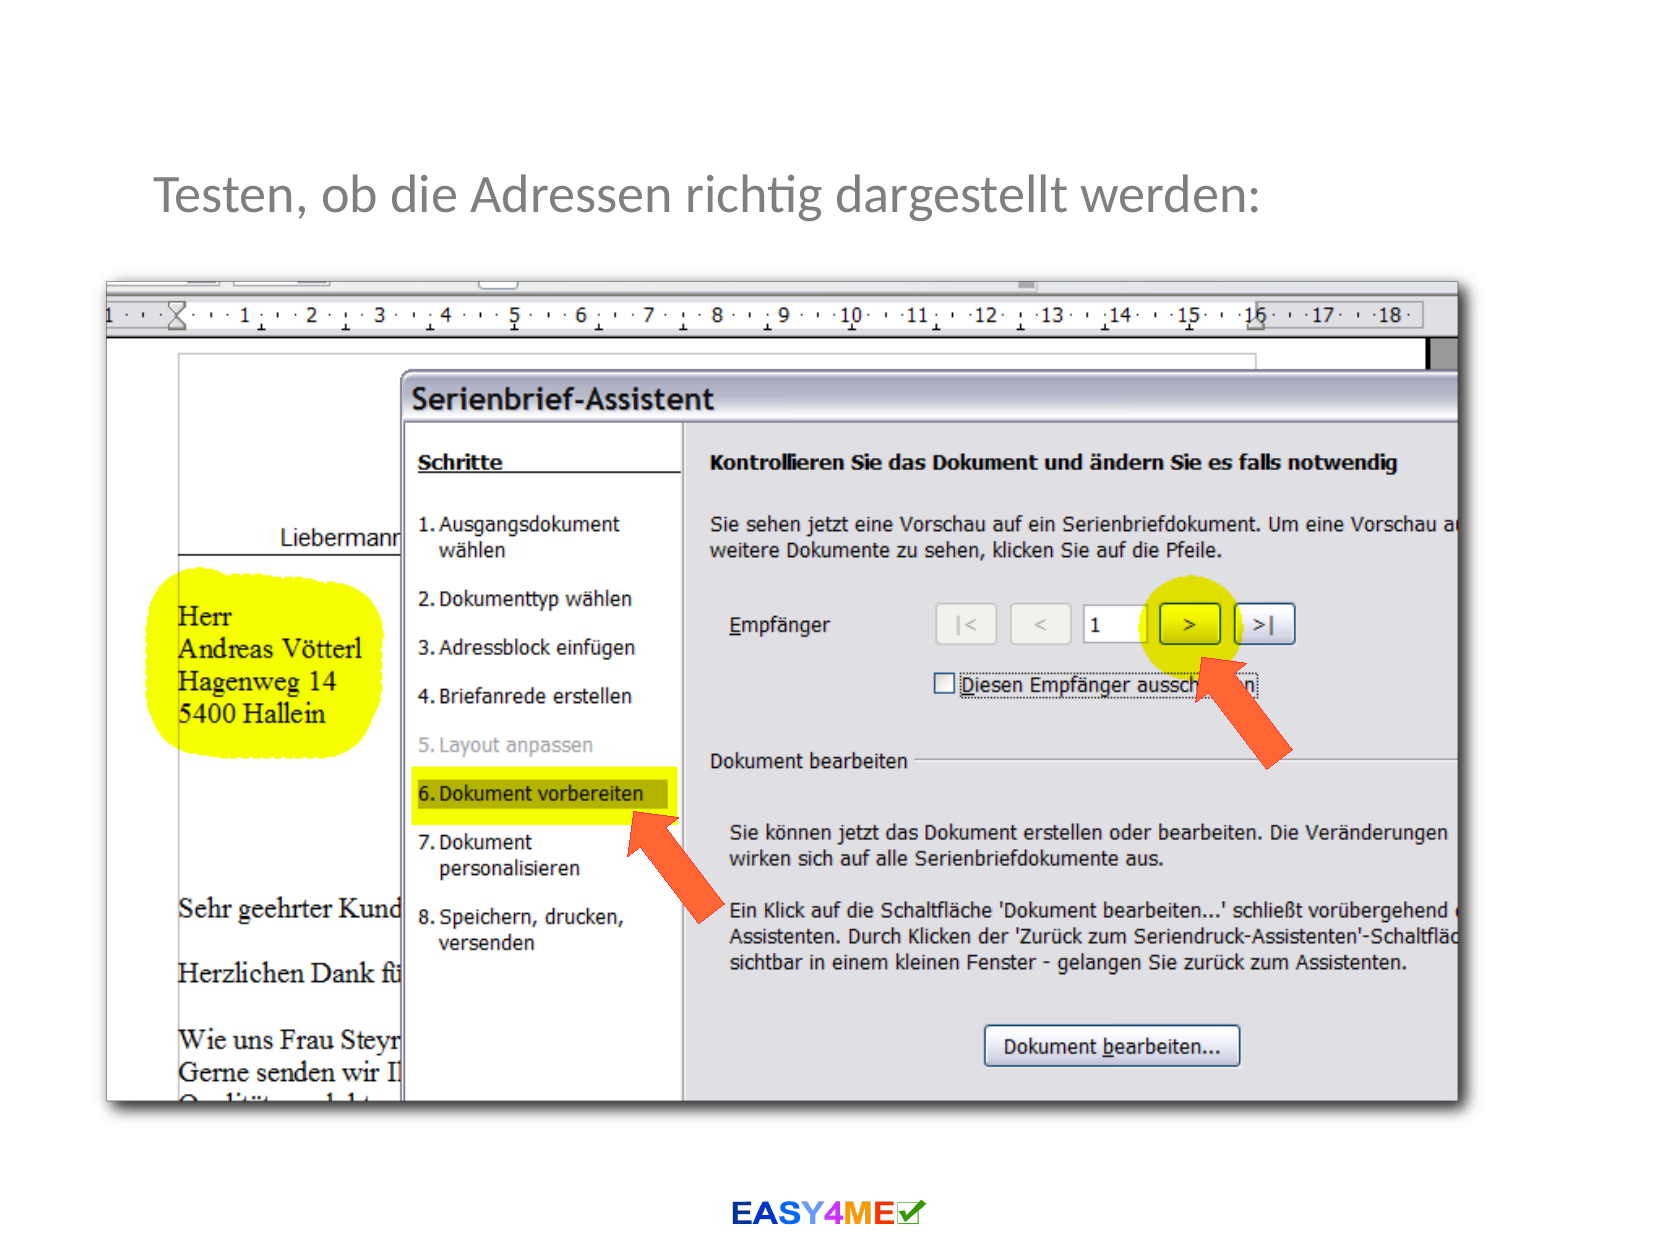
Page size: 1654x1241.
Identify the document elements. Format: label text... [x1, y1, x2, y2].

picture [726, 1195, 934, 1229]
list Testen, ob die Adressen richtig dargestellt werden: [82, 171, 1571, 1010]
text_box [627, 811, 725, 924]
text_box [1195, 657, 1293, 770]
picture [89, 264, 1489, 1132]
